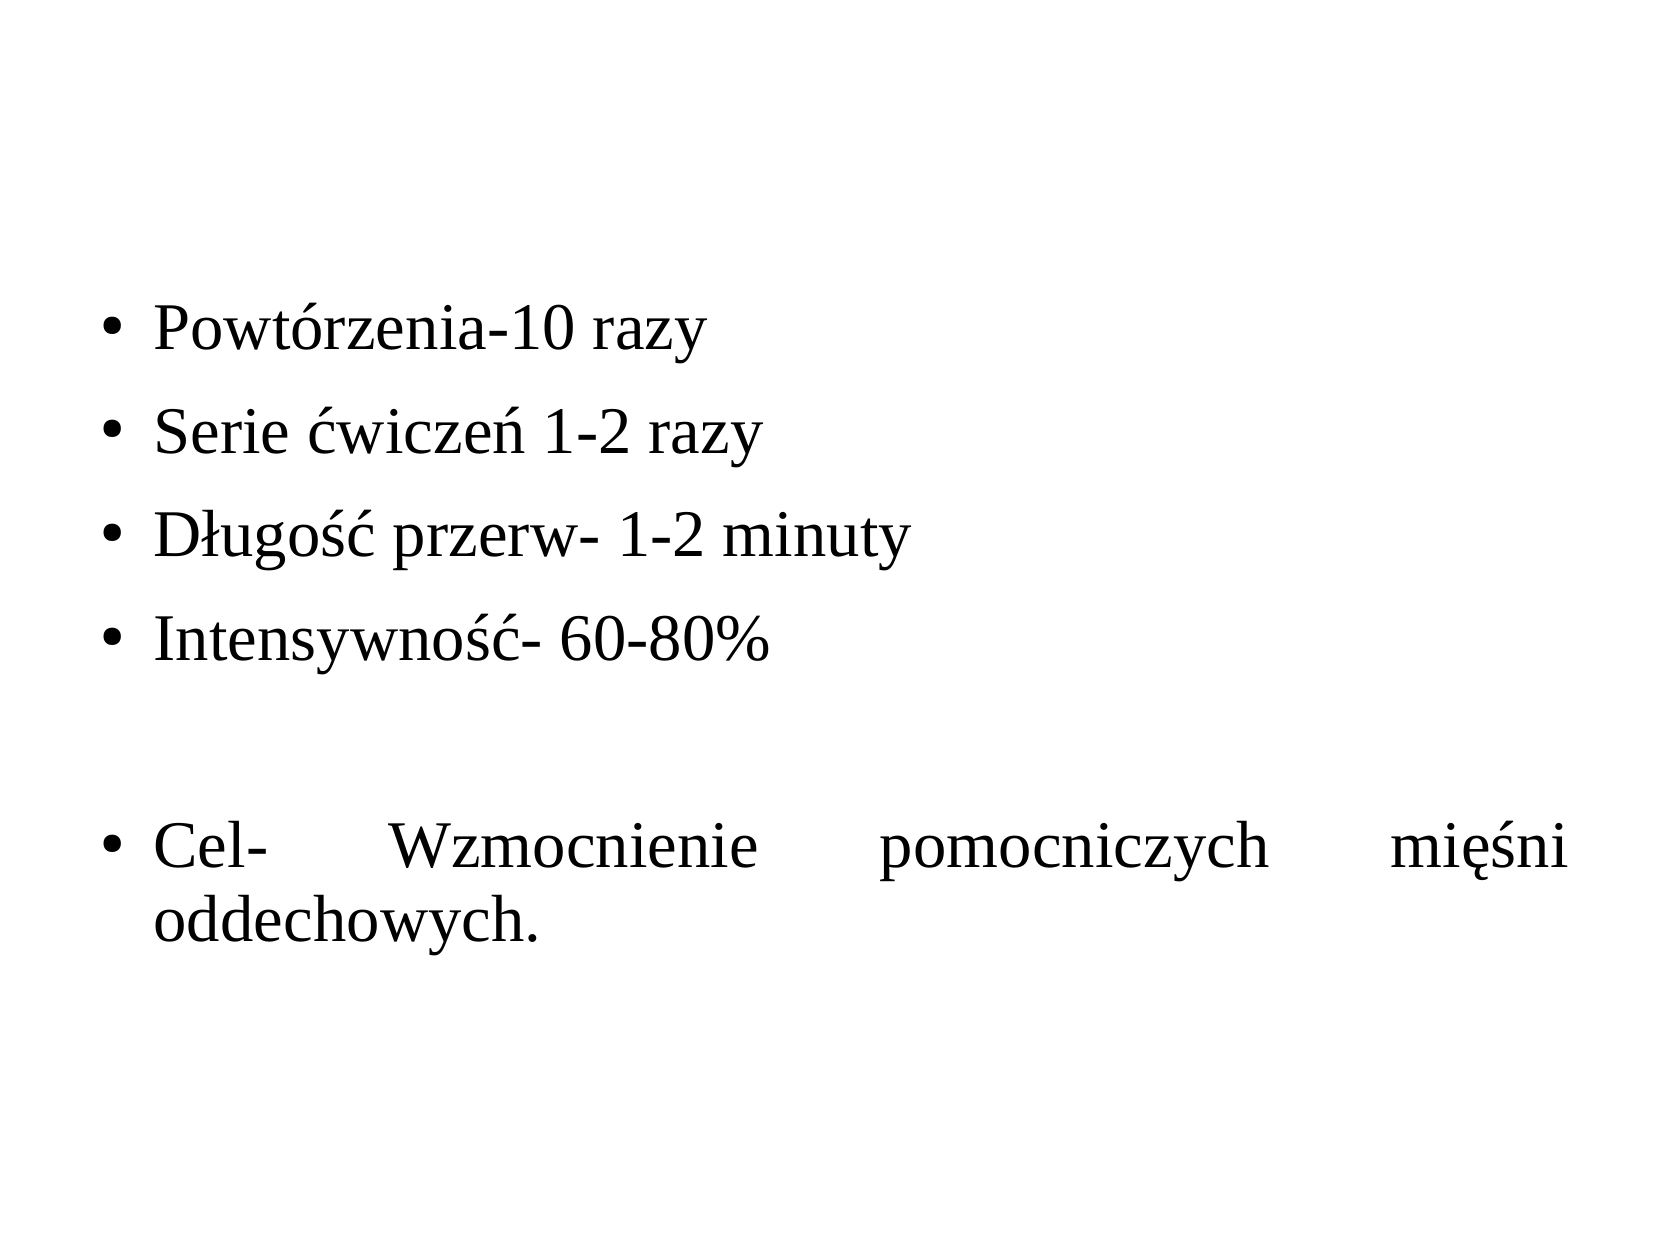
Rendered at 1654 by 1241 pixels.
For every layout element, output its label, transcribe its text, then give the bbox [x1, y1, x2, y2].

list Powtórzenia-10 razy Serie ćwiczeń 1-2 razy Długość przerw- 1-2 minuty Intensywność- 60-80% Cel- Wzmocnienie pomocniczych mięśni oddechowych. [82, 290, 1571, 1109]
